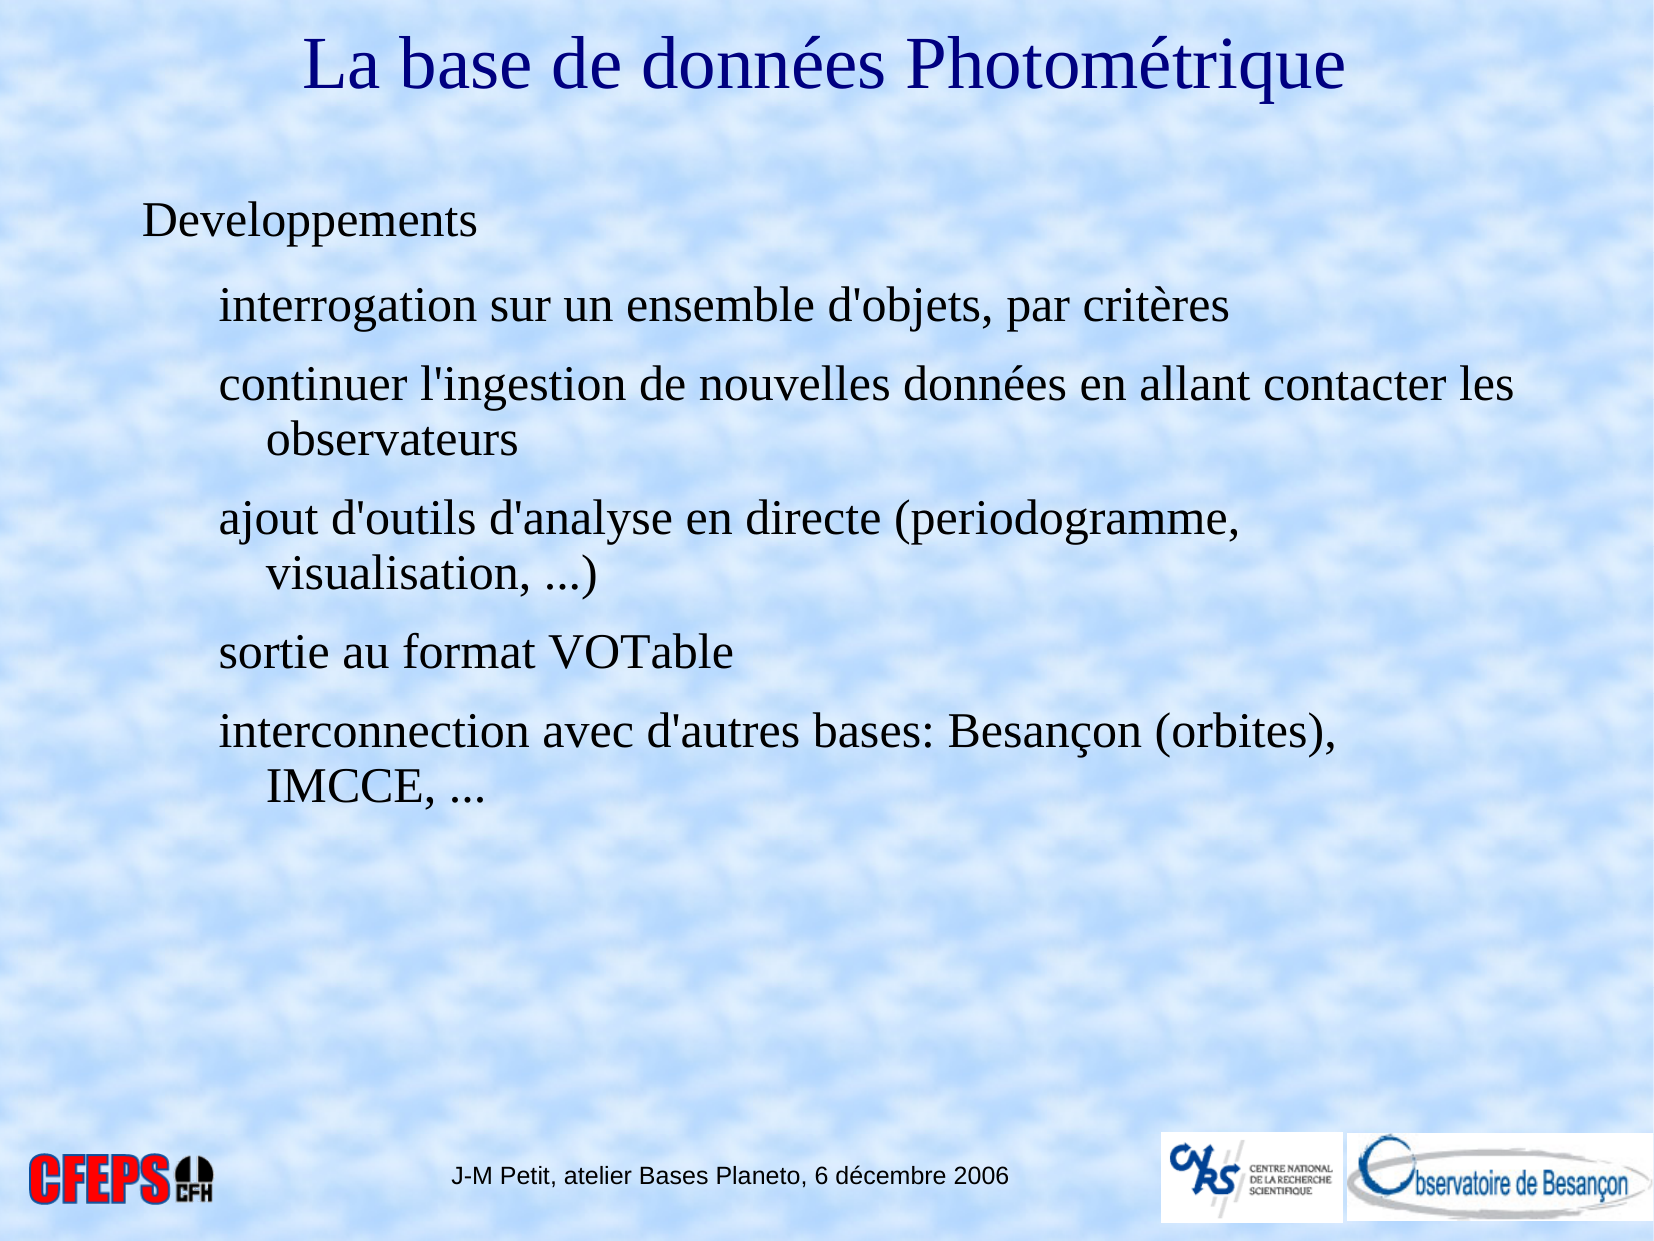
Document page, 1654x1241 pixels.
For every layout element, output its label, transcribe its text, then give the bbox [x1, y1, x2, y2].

title La base de données Photométrique [118, 0, 1531, 128]
list Developpements interrogation sur un ensemble d'objets, par critères continuer l'ingestion de nouvelles données en allant contacter les observateurs ajout d'outils d'analyse en directe (periodogramme, visualisation, ...) sortie au format VOTable interconnection avec d'autres bases: Besançon (orbites), IMCCE, ... [124, 191, 1537, 861]
picture [0, 0, 1654, 1241]
